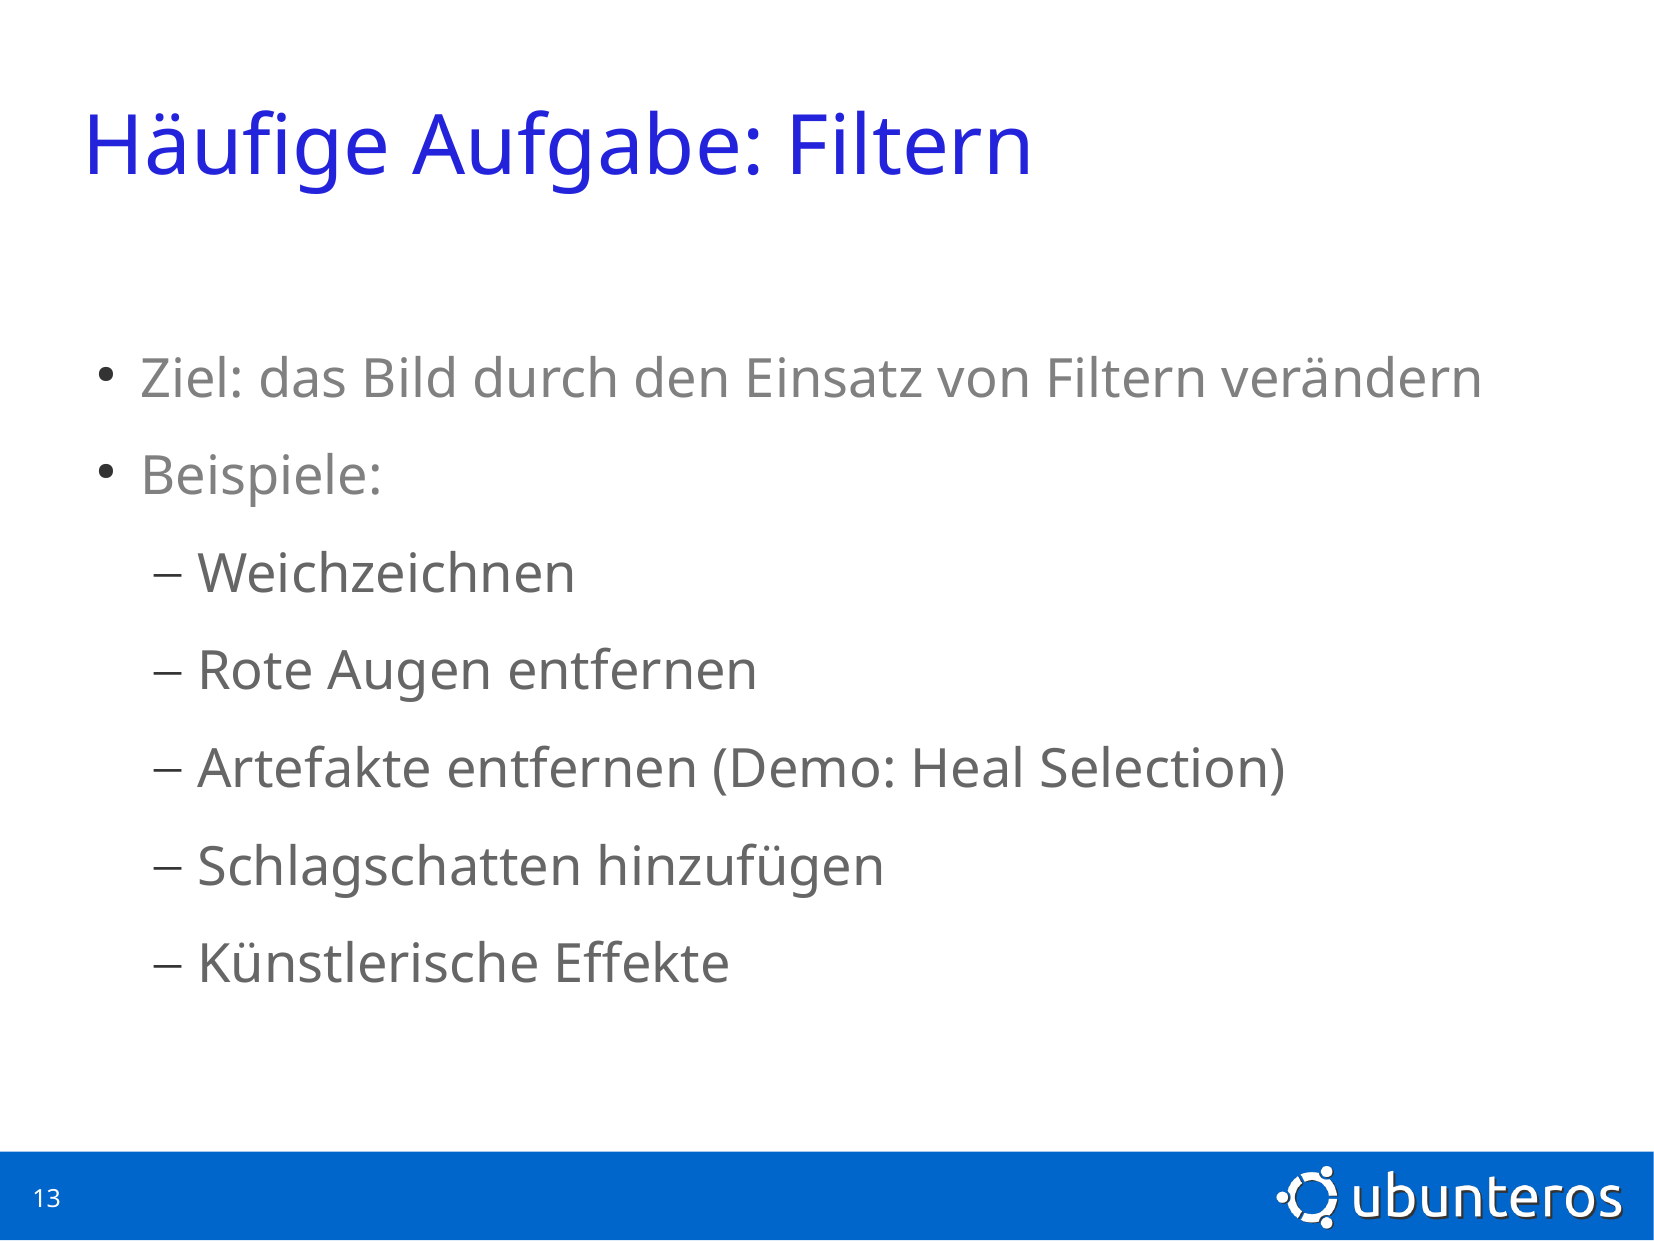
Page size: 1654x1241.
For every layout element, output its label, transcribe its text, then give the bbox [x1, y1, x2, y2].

picture [1269, 1157, 1635, 1235]
title Häufige Aufgabe: Filtern [82, 37, 1571, 245]
list Ziel: das Bild durch den Einsatz von Filtern verändern Beispiele: Weichzeichnen Rote Augen entfernen Artefakte entfernen (Demo: Heal Selection) Schlagschatten hinzufügen Künstlerische Effekte [87, 301, 1579, 1022]
